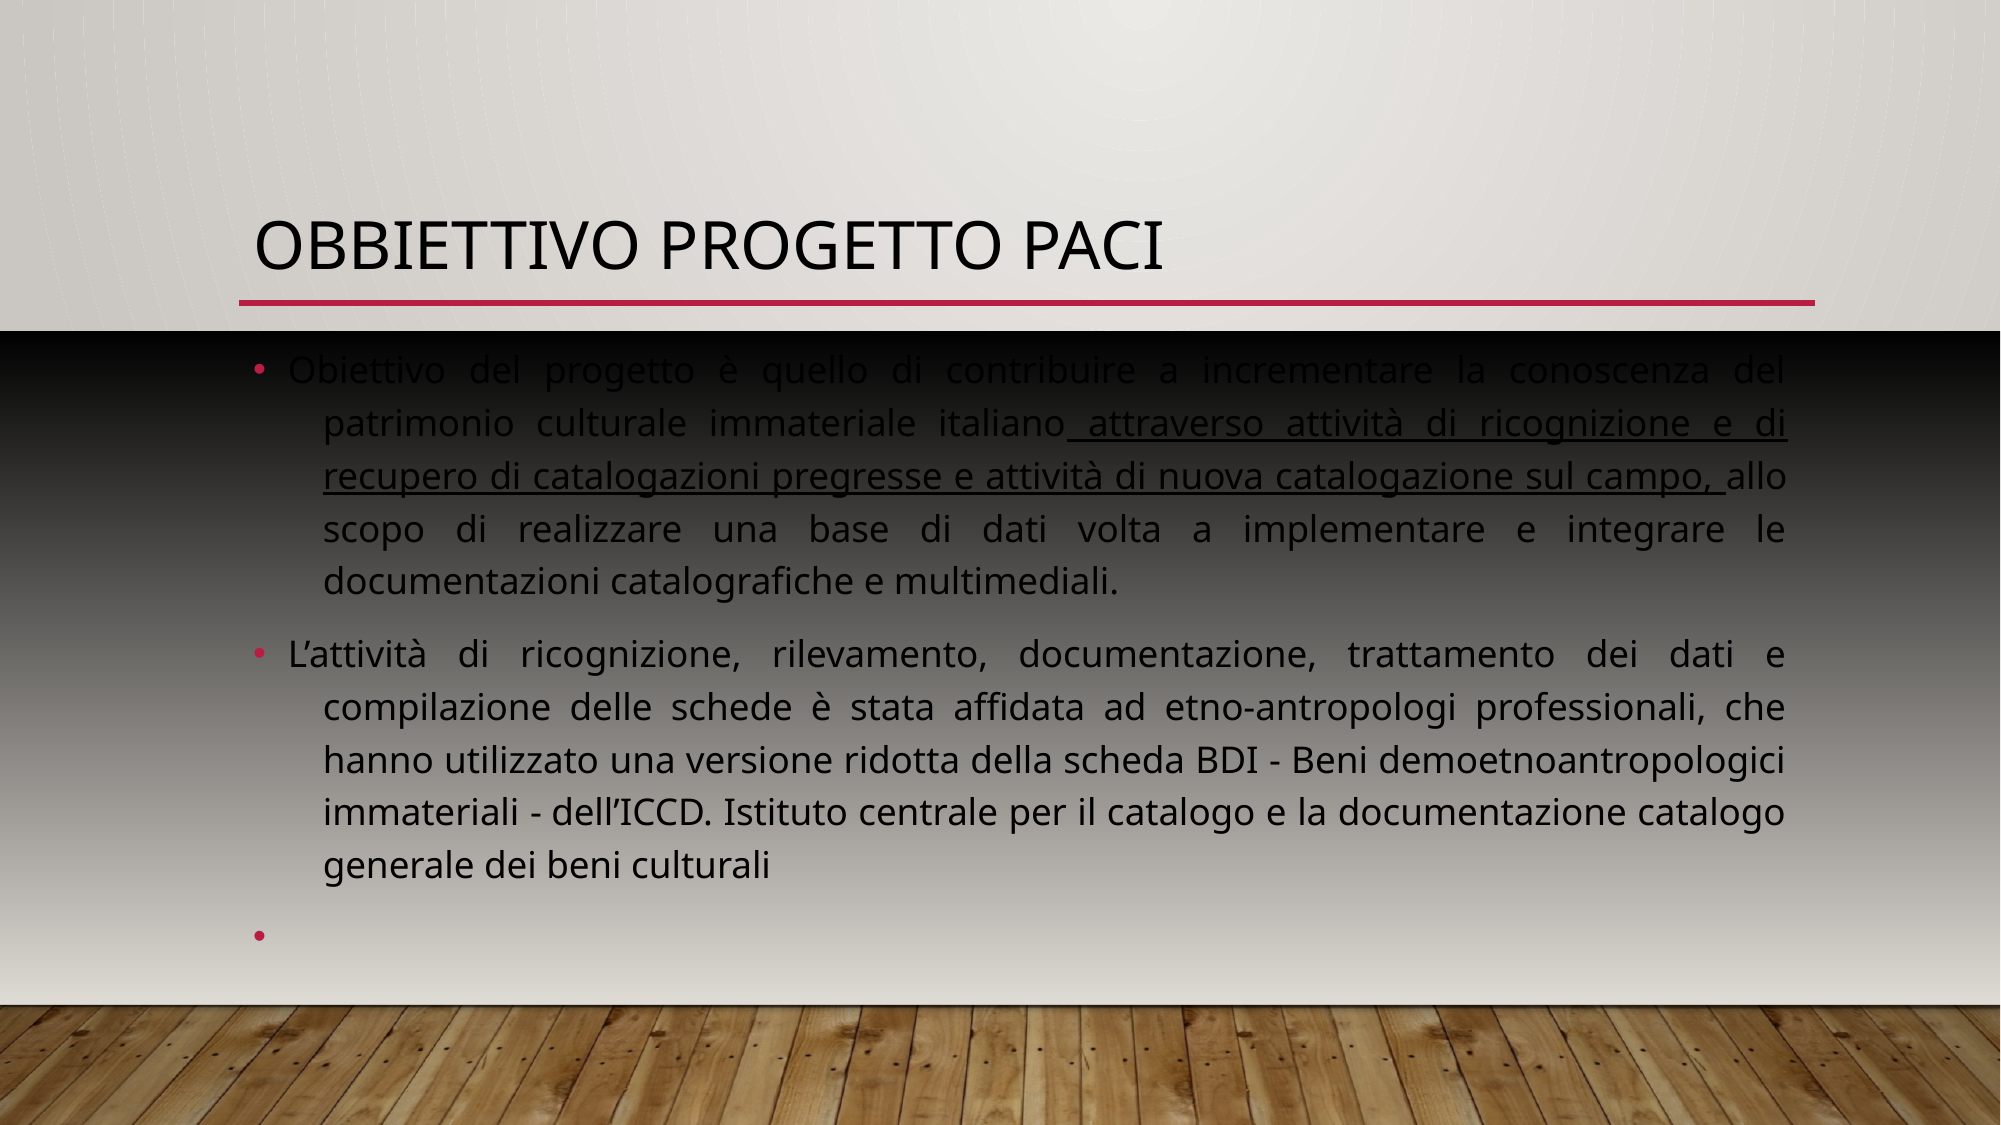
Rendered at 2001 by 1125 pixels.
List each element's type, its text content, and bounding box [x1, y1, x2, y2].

list Obiettivo del progetto è quello di contribuire a incrementare la conoscenza del patrimonio culturale immateriale italiano attraverso attività di ricognizione e di recupero di catalogazioni pregresse e attività di nuova catalogazione sul campo, allo scopo di realizzare una base di dati volta a implementare e integrare le documentazioni catalografiche e multimediali. L’attività di ricognizione, rilevamento, documentazione, trattamento dei dati e compilazione delle schede è stata affidata ad etno-antropologi professionali, che hanno utilizzato una versione ridotta della scheda BDI - Beni demoetnoantropologici immateriali - dell’ICCD. Istituto centrale per il catalogo e la documentazione catalogo generale dei beni culturali [238, 330, 1814, 897]
title Obbiettivo progetto paci [238, 131, 1814, 305]
